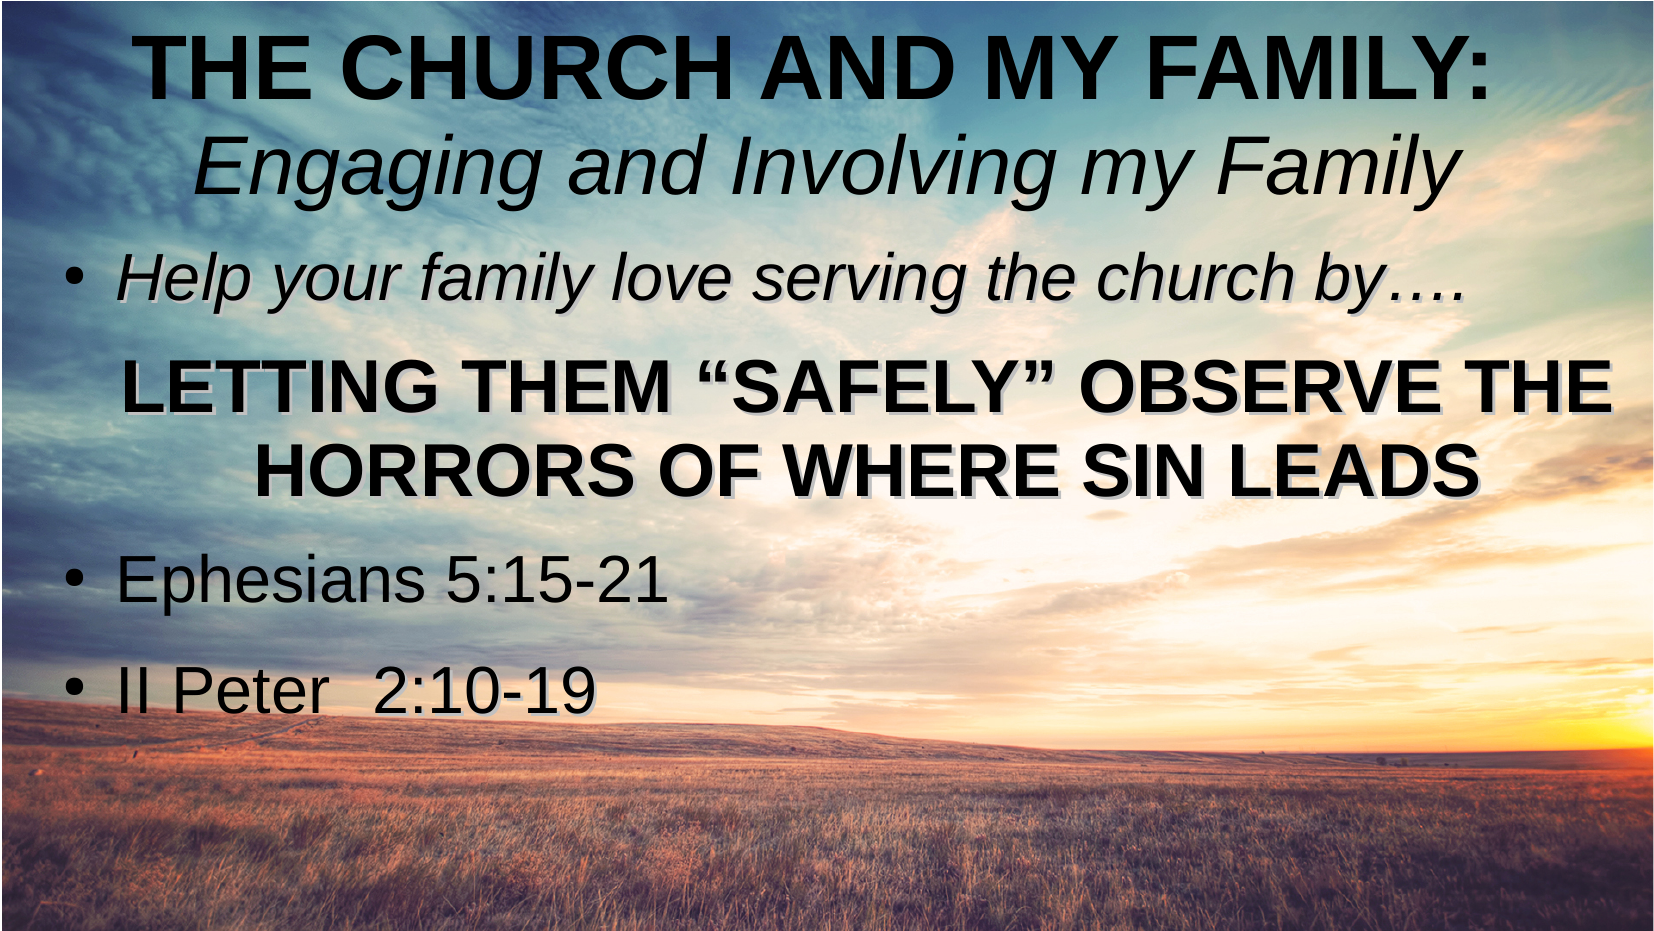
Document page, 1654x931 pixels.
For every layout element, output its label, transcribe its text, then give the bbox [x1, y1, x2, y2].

list Help your family love serving the church by…. LETTING THEM “SAFELY” OBSERVE THE HORRORS OF WHERE SIN LEADS Ephesians 5:15-21 II Peter 2:10-19 [45, 240, 1621, 901]
title THE CHURCH AND MY FAMILY: Engaging and Involving my Family [82, 16, 1571, 213]
picture [2, 1, 1654, 931]
